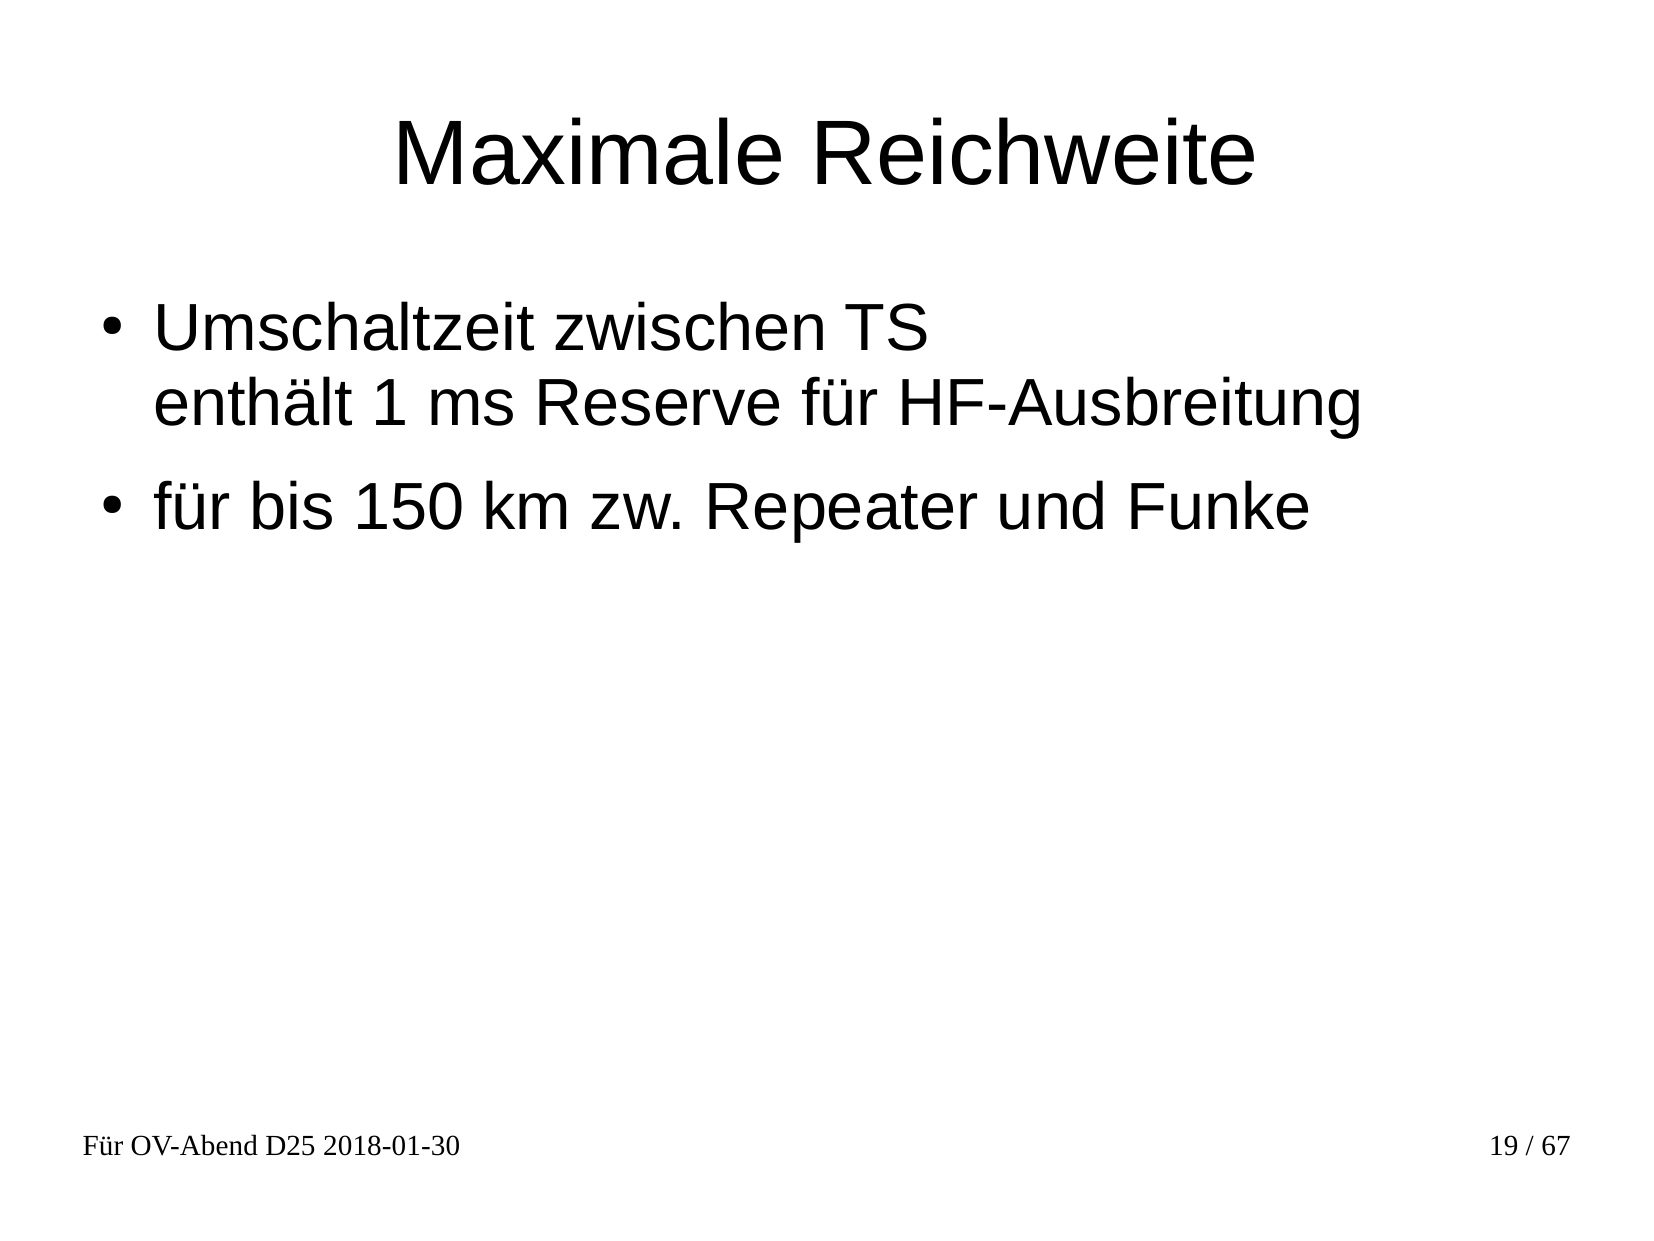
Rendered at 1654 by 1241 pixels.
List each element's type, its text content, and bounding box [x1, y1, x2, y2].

list Umschaltzeit zwischen TS enthält 1 ms Reserve für HF-Ausbreitung für bis 150 km zw. Repeater und Funke [82, 290, 1571, 1010]
title Maximale Reichweite [82, 49, 1571, 257]
